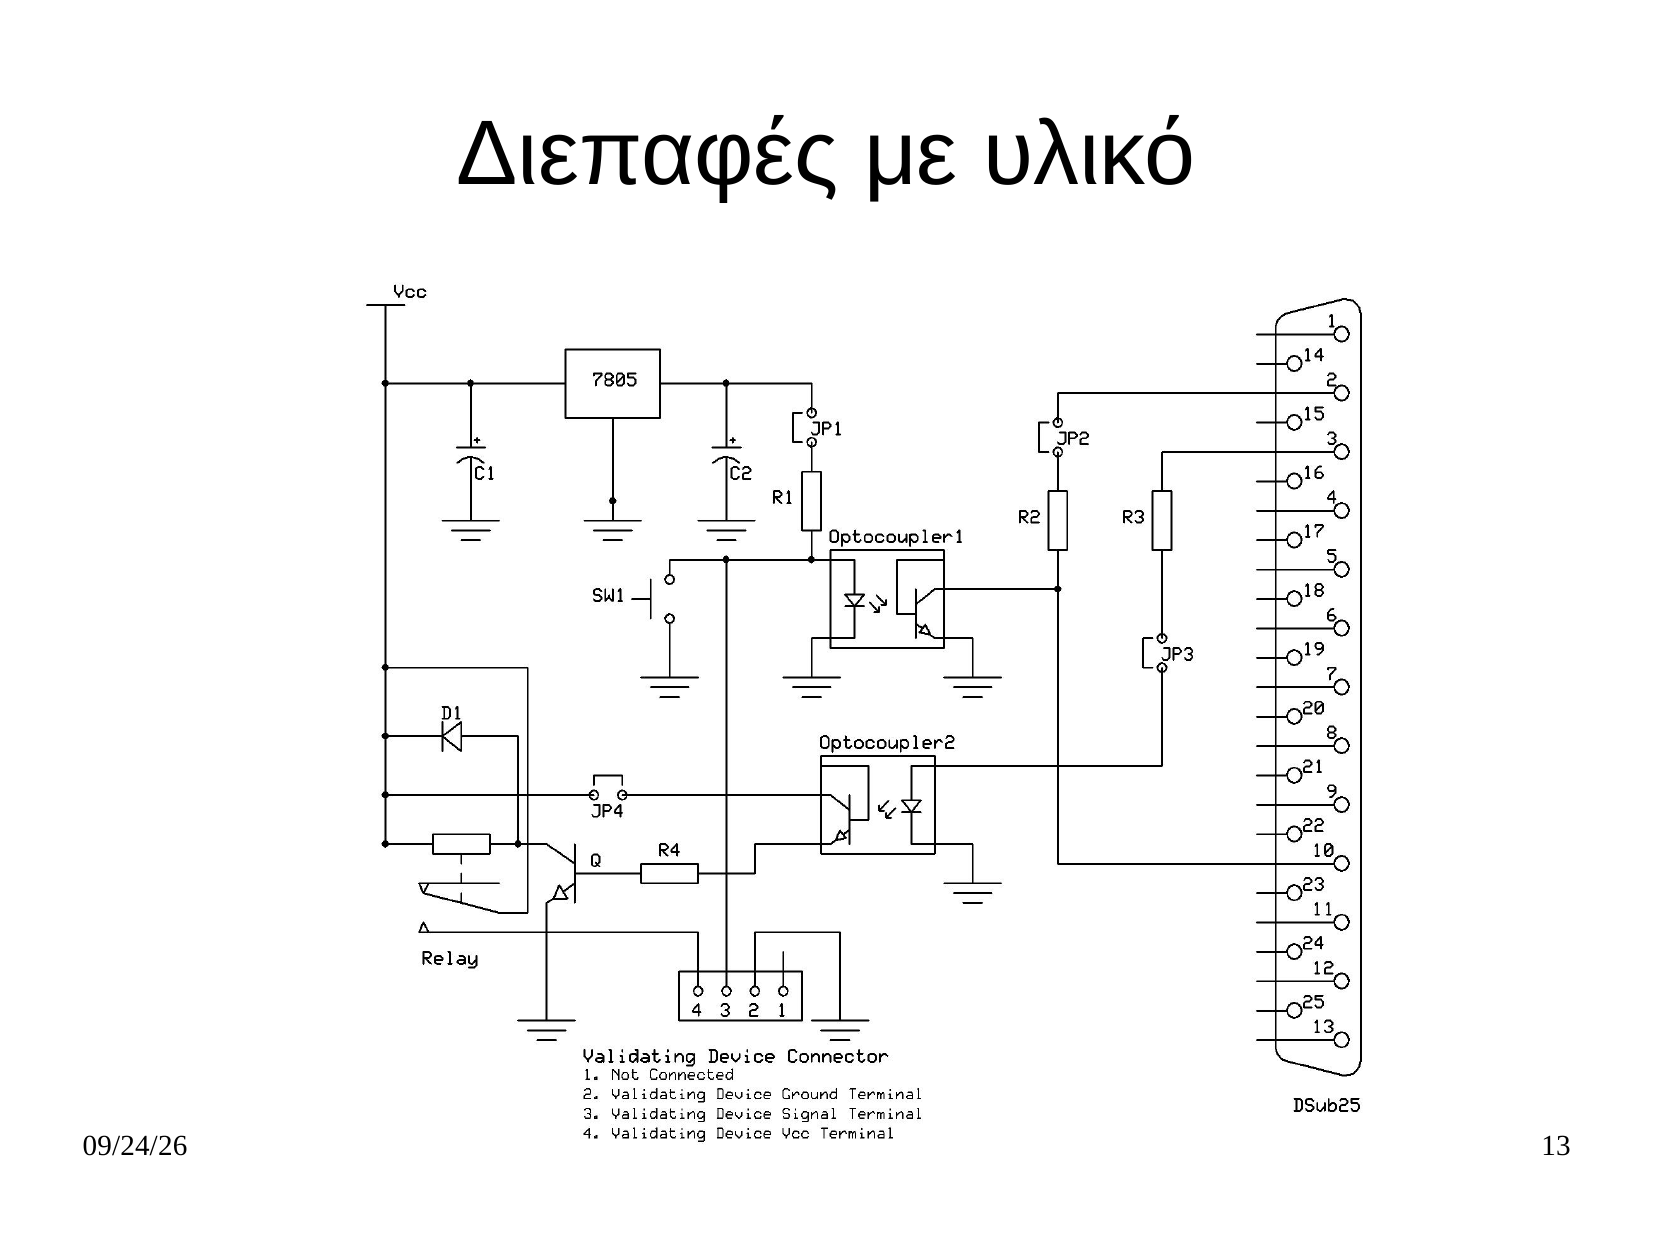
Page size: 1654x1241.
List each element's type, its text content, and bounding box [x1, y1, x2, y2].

title Διεπαφές με υλικό [82, 49, 1571, 257]
picture [337, 224, 1388, 1163]
